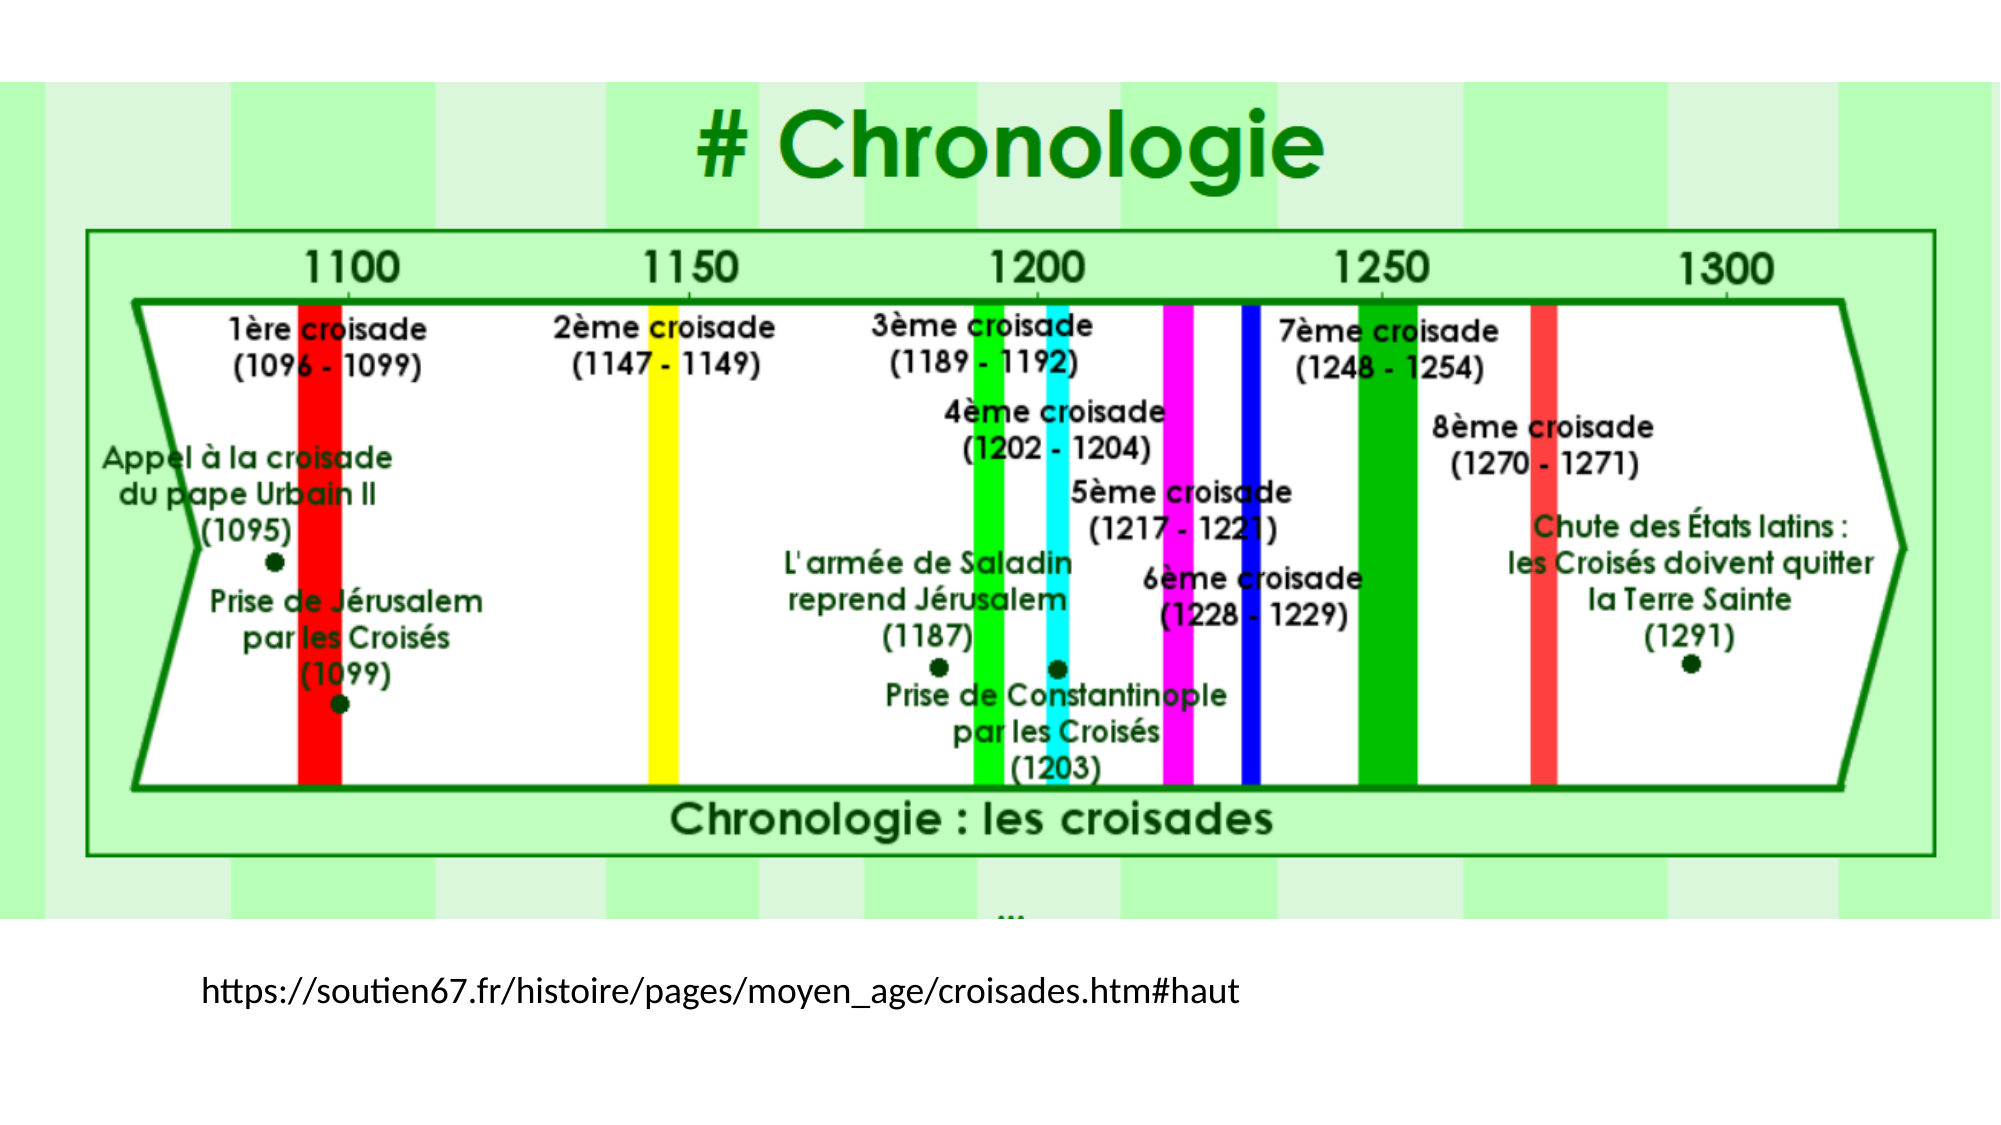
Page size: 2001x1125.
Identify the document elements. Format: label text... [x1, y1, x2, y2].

text_box https://soutien67.fr/histoire/pages/moyen_age/croisades.htm#haut [186, 959, 1771, 1020]
picture [0, 82, 2000, 919]
